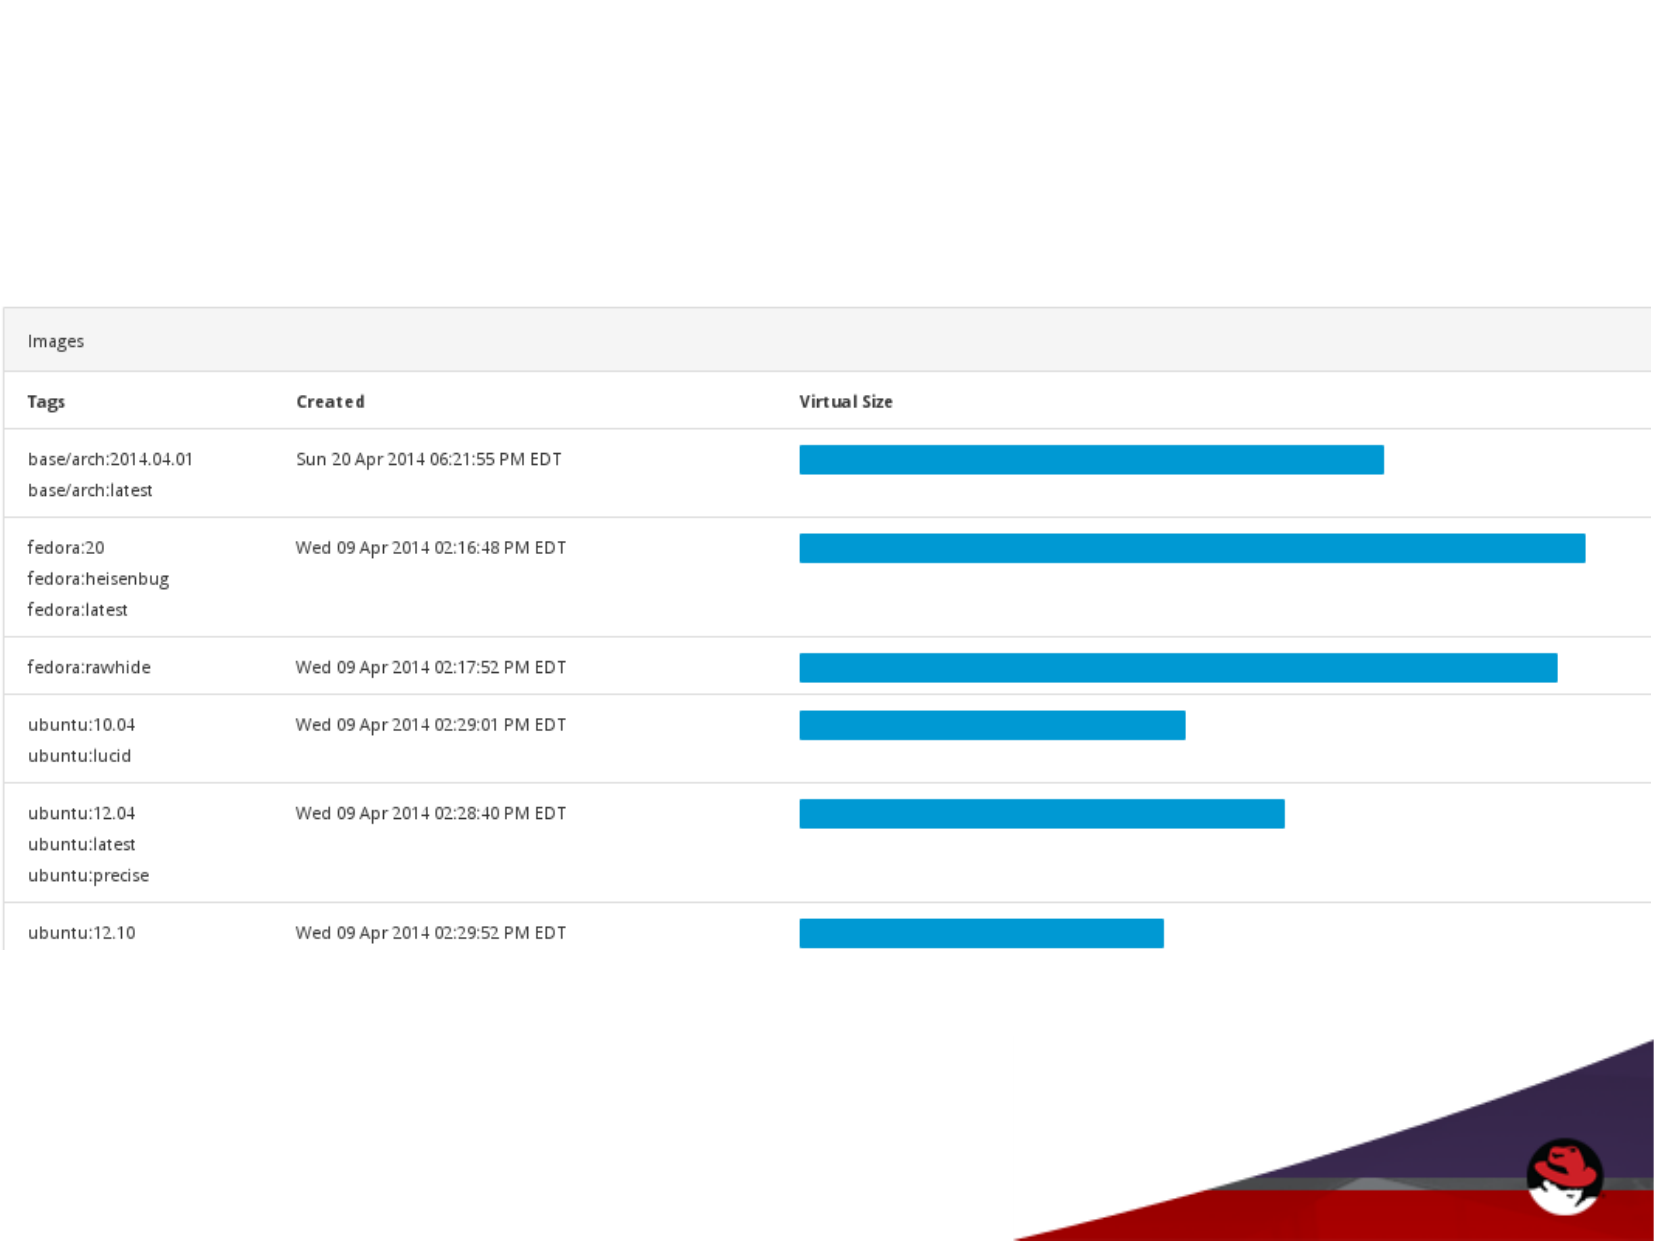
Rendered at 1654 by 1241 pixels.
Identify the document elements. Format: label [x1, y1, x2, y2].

picture [0, 290, 1651, 950]
picture [1012, 1036, 1654, 1241]
